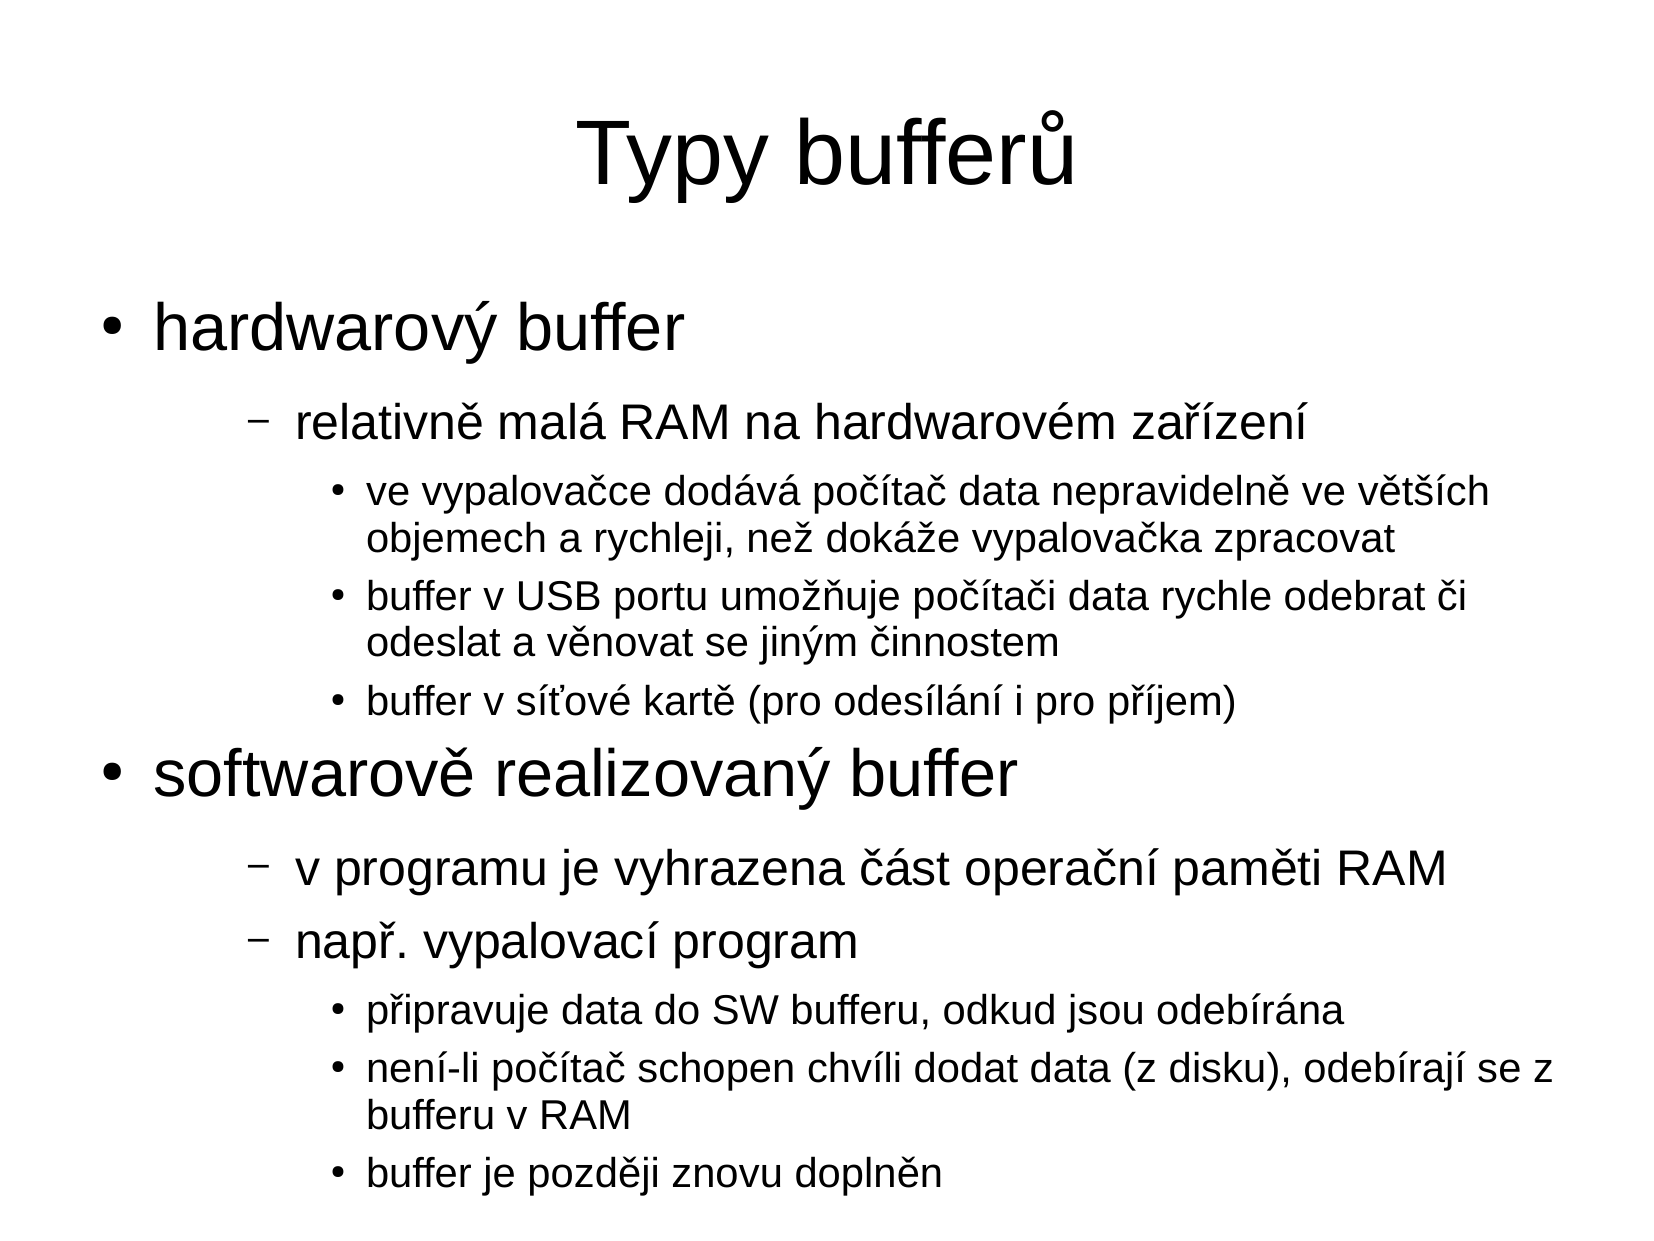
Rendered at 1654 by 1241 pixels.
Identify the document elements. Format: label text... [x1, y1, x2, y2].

list hardwarový buffer relativně malá RAM na hardwarovém zařízení ve vypalovačce dodává počítač data nepravidelně ve větších objemech a rychleji, než dokáže vypalovačka zpracovat buffer v USB portu umožňuje počítači data rychle odebrat či odeslat a věnovat se jiným činnostem buffer v síťové kartě (pro odesílání i pro příjem) softwarově realizovaný buffer v programu je vyhrazena část operační paměti RAM např. vypalovací program připravuje data do SW bufferu, odkud jsou odebírána není-li počítač schopen chvíli dodat data (z disku), odebírají se z bufferu v RAM buffer je později znovu doplněn [82, 290, 1571, 1206]
title Typy bufferů [82, 49, 1571, 257]
